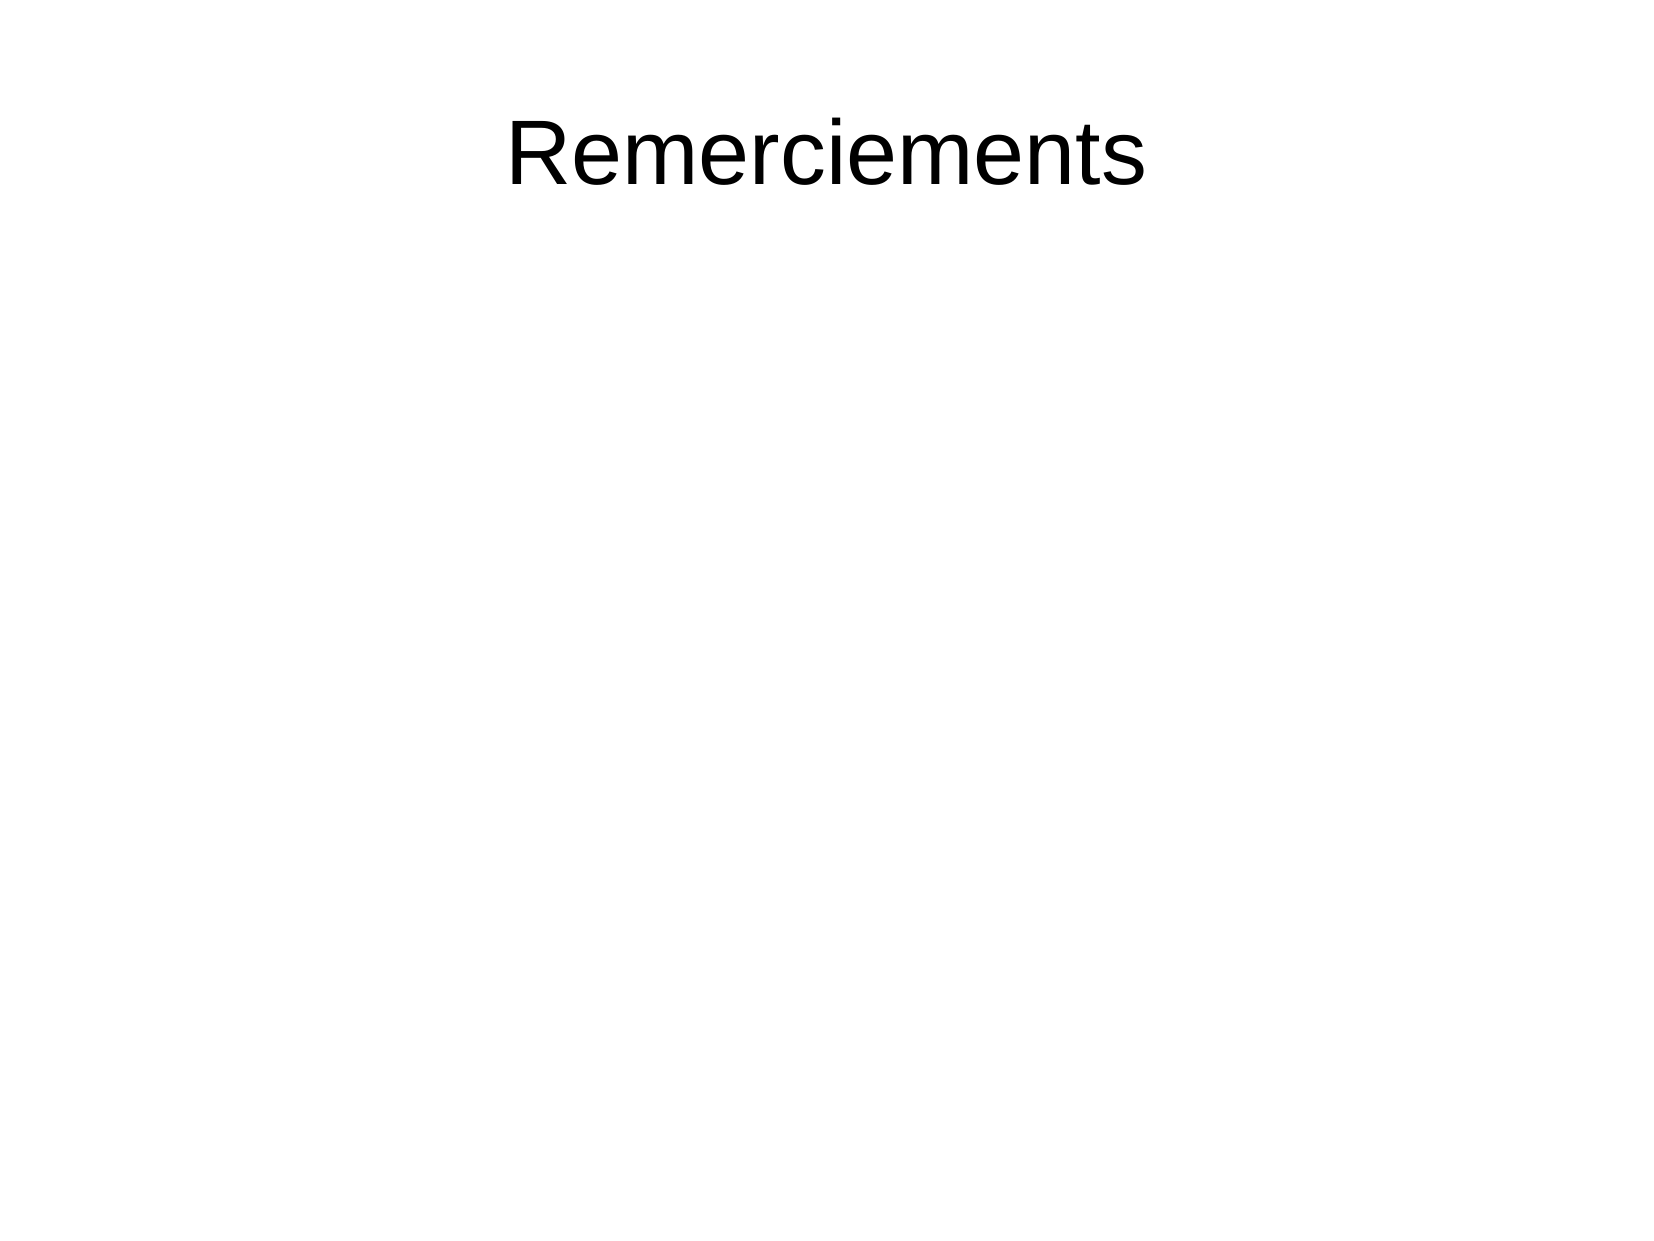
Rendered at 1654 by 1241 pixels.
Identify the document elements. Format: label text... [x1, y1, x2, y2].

title Remerciements [82, 49, 1571, 257]
